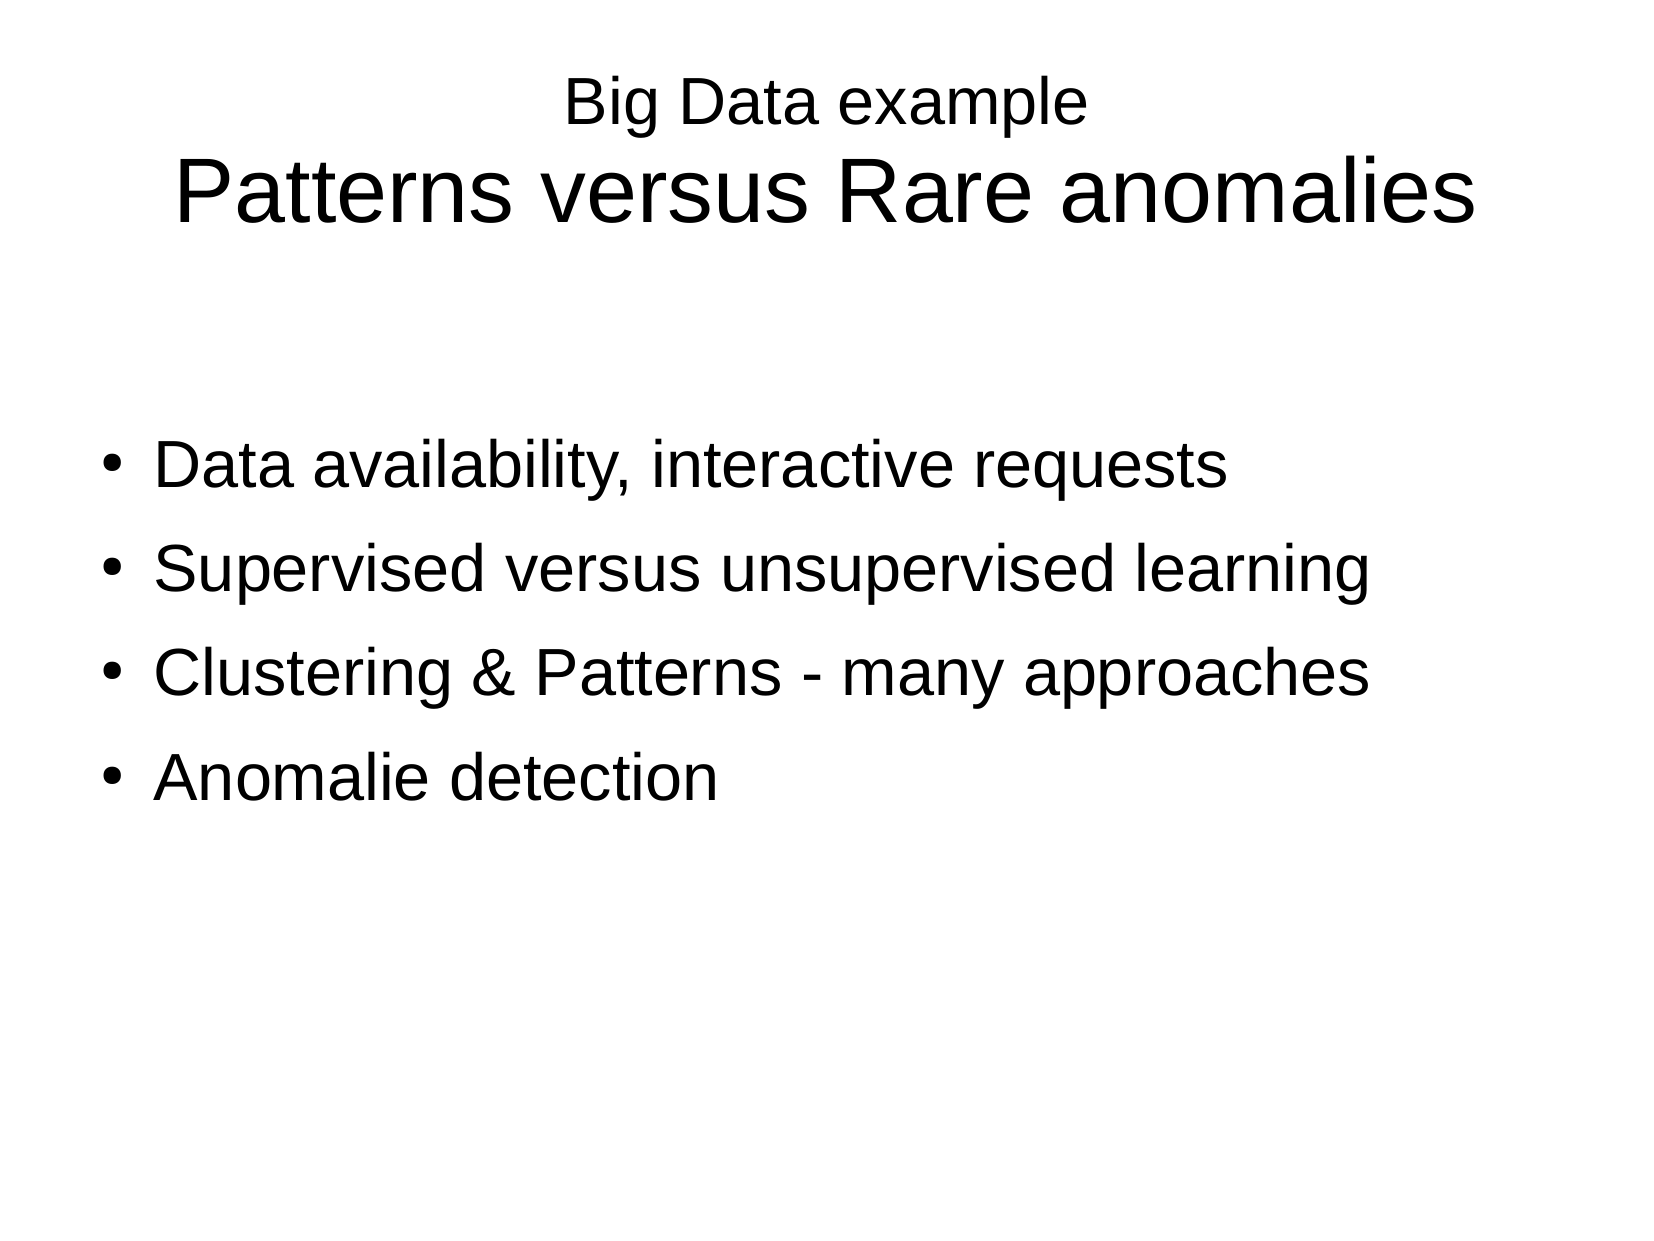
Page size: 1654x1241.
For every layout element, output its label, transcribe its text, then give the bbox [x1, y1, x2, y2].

title Big Data example Patterns versus Rare anomalies [82, 49, 1571, 257]
list Data availability, interactive requests Supervised versus unsupervised learning Clustering & Patterns - many approaches Anomalie detection [82, 426, 1571, 892]
